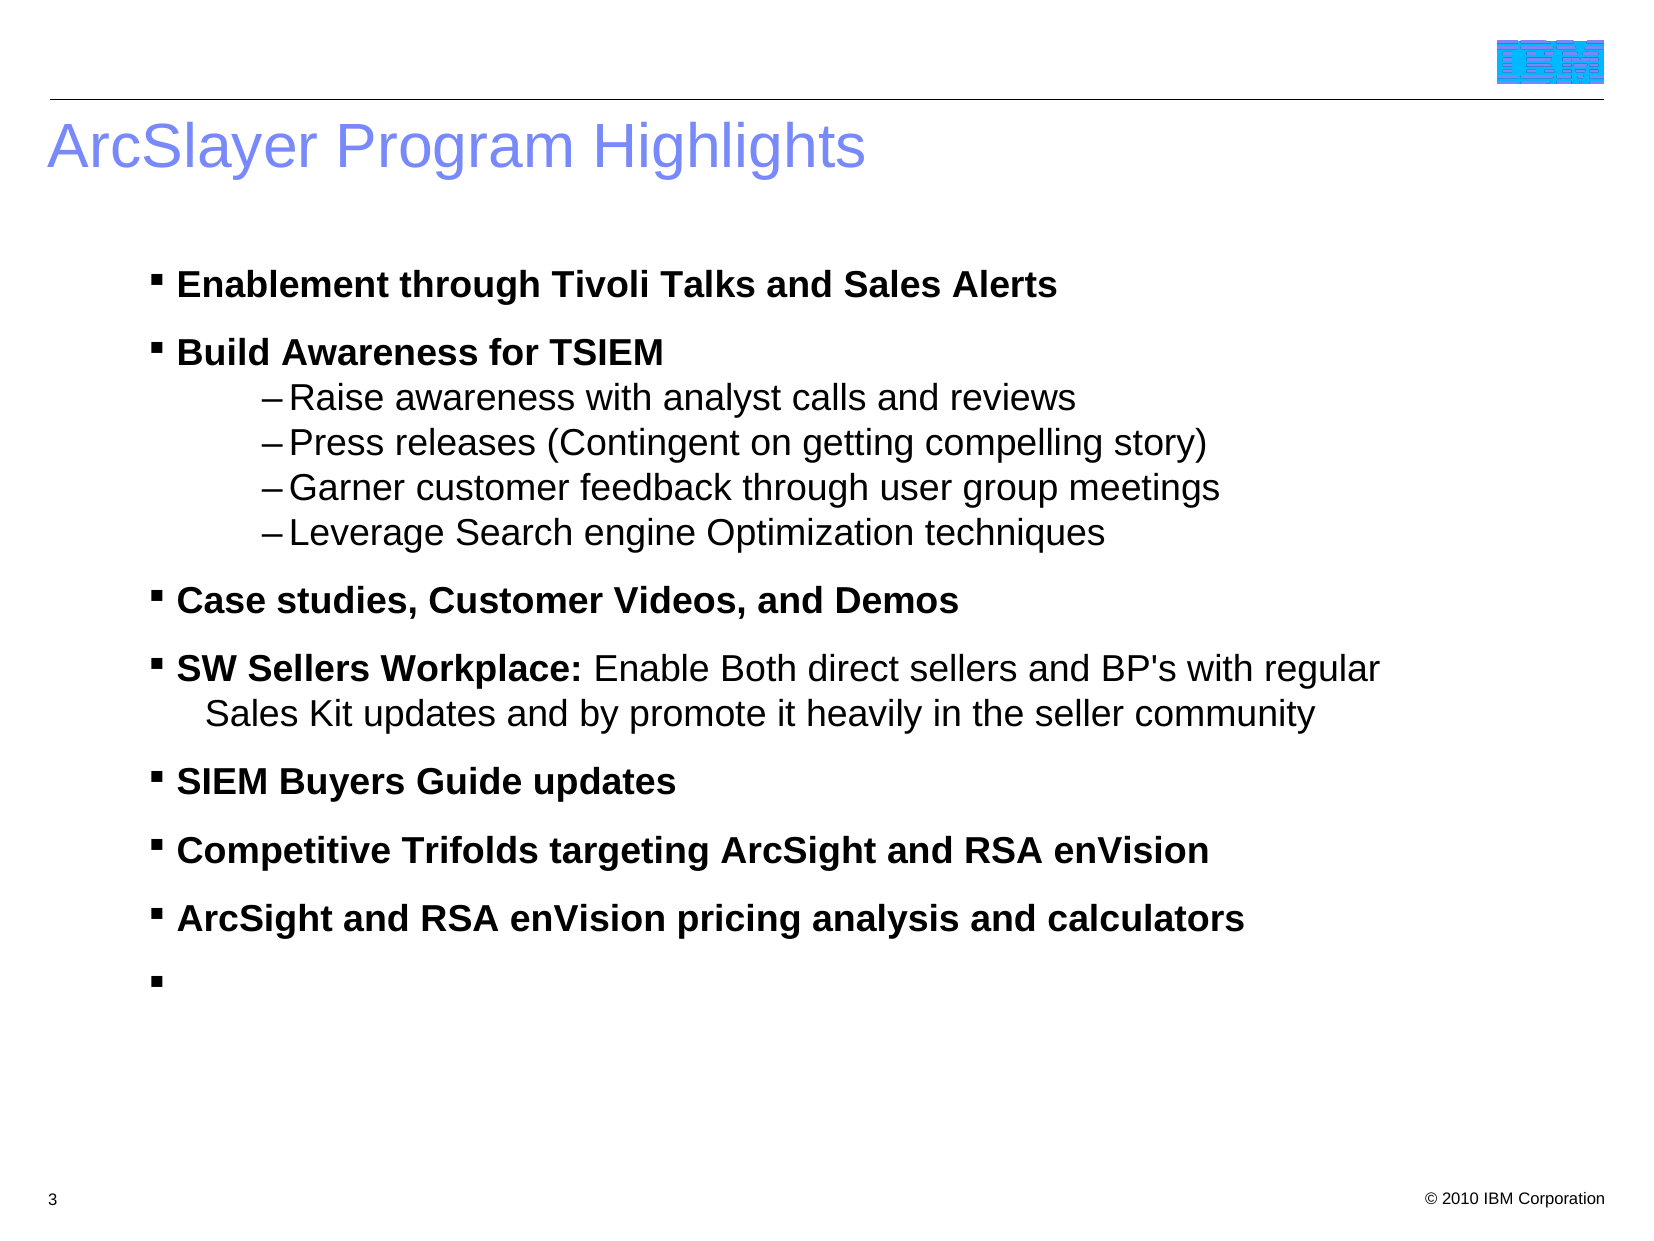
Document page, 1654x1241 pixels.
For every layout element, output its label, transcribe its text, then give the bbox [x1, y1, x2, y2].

list Enablement through Tivoli Talks and Sales Alerts Build Awareness for TSIEM Raise awareness with analyst calls and reviews Press releases (Contingent on getting compelling story) Garner customer feedback through user group meetings Leverage Search engine Optimization techniques Case studies, Customer Videos, and Demos SW Sellers Workplace: Enable Both direct sellers and BP's with regular Sales Kit updates and by promote it heavily in the seller community SIEM Buyers Guide updates Competitive Trifolds targeting ArcSight and RSA enVision ArcSight and RSA enVision pricing analysis and calculators [133, 252, 1483, 1137]
title ArcSlayer Program Highlights [32, 107, 1604, 224]
